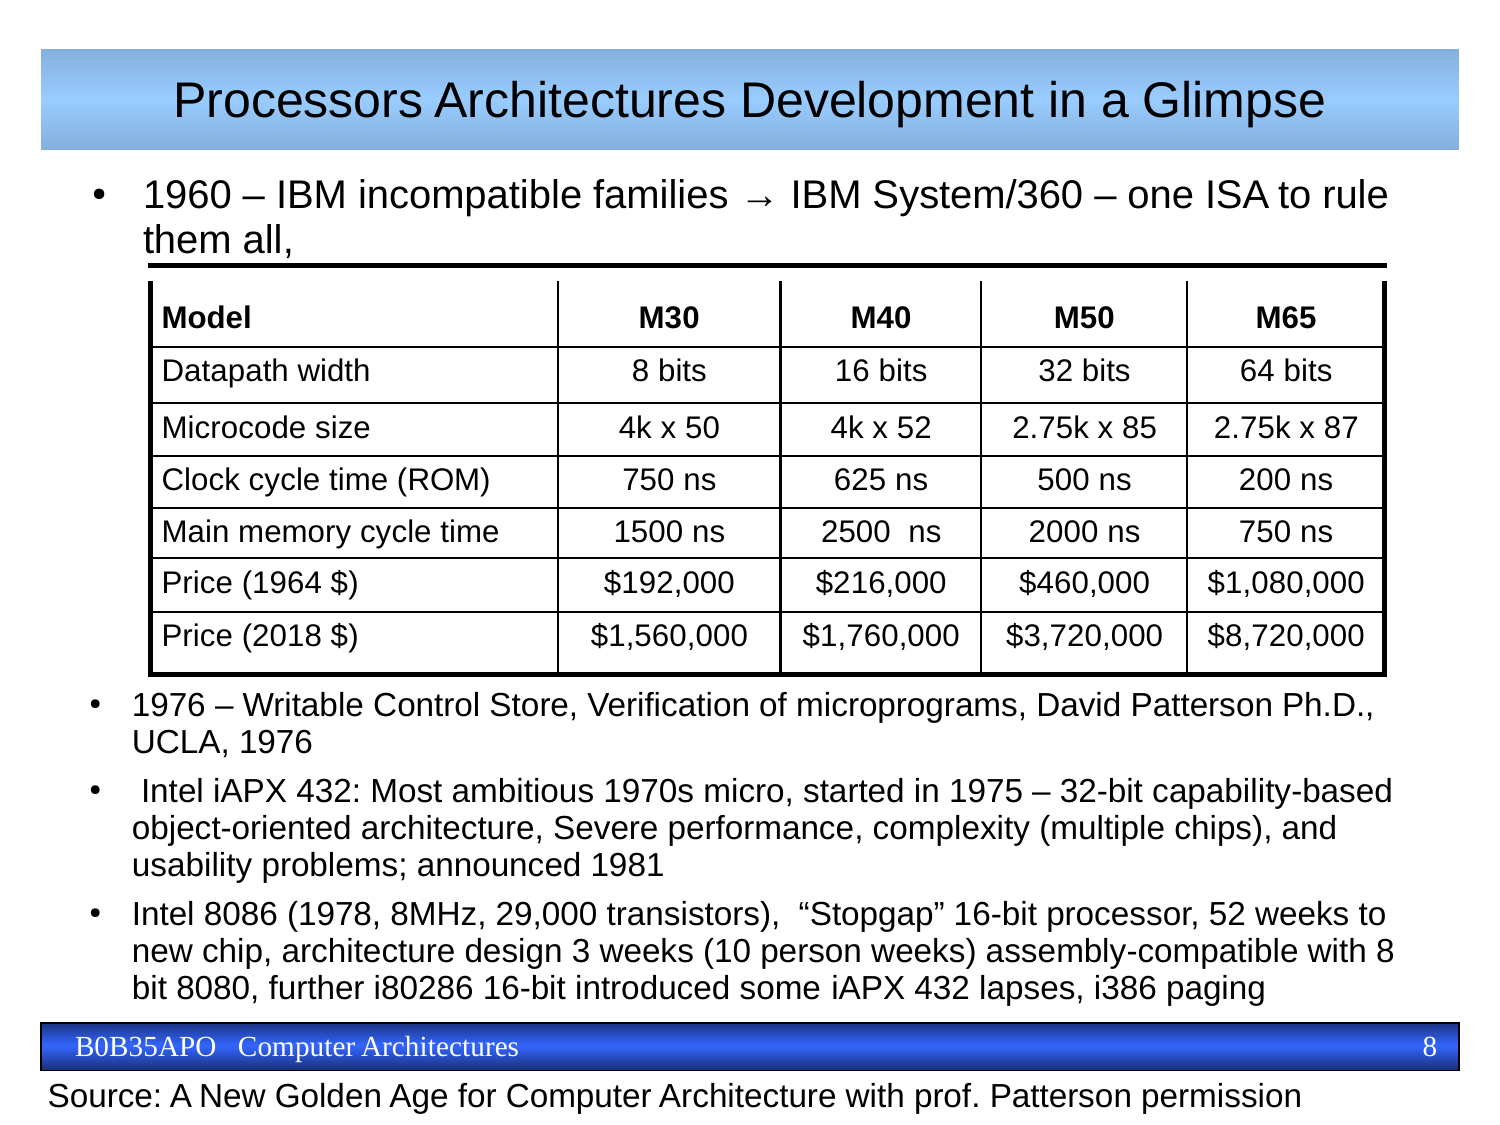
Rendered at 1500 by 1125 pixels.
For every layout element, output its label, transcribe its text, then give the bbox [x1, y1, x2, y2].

text_box Model [161, 299, 252, 335]
title Processors Architectures Development in a Glimpse [41, 49, 1459, 150]
text_box 750 ns [622, 462, 717, 498]
text_box 4k x 50 [618, 409, 721, 445]
text_box 16 bits [834, 353, 928, 389]
text_box 2000 ns [1028, 514, 1141, 550]
text_box M50 [1053, 299, 1116, 335]
text_box $8,720,000 [1207, 618, 1366, 654]
text_box 8 bits [631, 353, 708, 389]
list 1976 – Writable Control Store, Verification of microprograms, David Patterson Ph.D., UCLA, 1976 Intel iAPX 432: Most ambitious 1970s micro, started in 1975 – 32-bit capability-based object-oriented architecture, Severe performance, complexity (multiple chips), and usability problems; announced 1981 Intel 8086 (1978, 8MHz, 29,000 transistors), “Stopgap” 16-bit processor, 52 weeks to new chip, architecture design 3 weeks (10 person weeks) assembly-compatible with 8 bit 8080, further i80286 16-bit introduced some iAPX 432 lapses, i386 paging [75, 686, 1426, 1013]
text_box Datapath width [161, 353, 372, 389]
text_box Microcode size [161, 409, 372, 445]
list 1960 – IBM incompatible families → IBM System/360 – one ISA to rule them all, [75, 172, 1426, 263]
text_box Source: A New Golden Age for Computer Architecture with prof. Patterson permission [32, 1069, 1446, 1125]
text_box $3,720,000 [1006, 618, 1164, 654]
text_box Price (1964 $) [161, 564, 360, 600]
text_box $192,000 [603, 564, 736, 600]
text_box $1,760,000 [802, 618, 961, 654]
text_box $460,000 [1019, 564, 1151, 600]
text_box 500 ns [1037, 462, 1133, 498]
text_box 2.75k x 85 [1012, 409, 1158, 445]
text_box $1,080,000 [1207, 564, 1366, 600]
text_box 32 bits [1038, 353, 1132, 389]
text_box M30 [638, 299, 700, 335]
text_box M65 [1255, 299, 1317, 335]
text_box Clock cycle time (ROM) [161, 462, 492, 498]
text_box $1,560,000 [590, 618, 749, 654]
text_box $216,000 [815, 564, 948, 600]
text_box Main memory cycle time [161, 514, 501, 550]
text_box M40 [850, 299, 912, 335]
text_box 1500 ns [613, 514, 726, 550]
text_box 2.75k x 87 [1213, 409, 1360, 445]
text_box 200 ns [1239, 462, 1343, 498]
text_box 2500 ns [821, 514, 942, 550]
text_box 64 bits [1239, 353, 1333, 389]
text_box 625 ns [834, 462, 938, 498]
text_box Price (2018 $) [161, 618, 360, 654]
text_box 4k x 52 [830, 409, 933, 445]
text_box 750 ns [1239, 514, 1334, 550]
